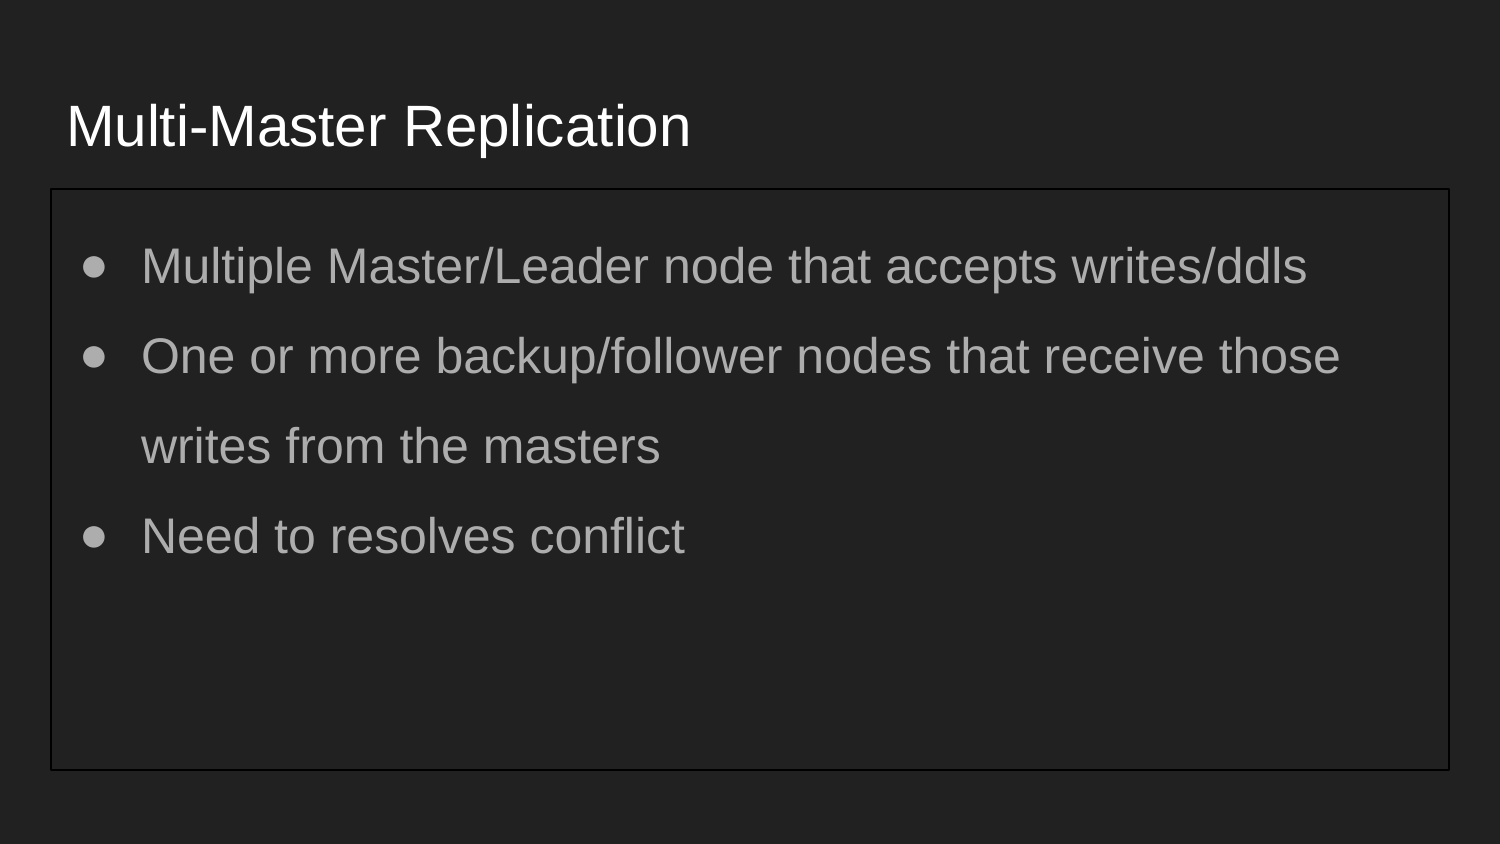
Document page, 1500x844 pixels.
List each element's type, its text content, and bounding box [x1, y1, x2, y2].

title Multi-Master Replication [51, 72, 1449, 167]
list Multiple Master/Leader node that accepts writes/ddls One or more backup/follower nodes that receive those writes from the masters Need to resolves conflict [51, 189, 1449, 771]
